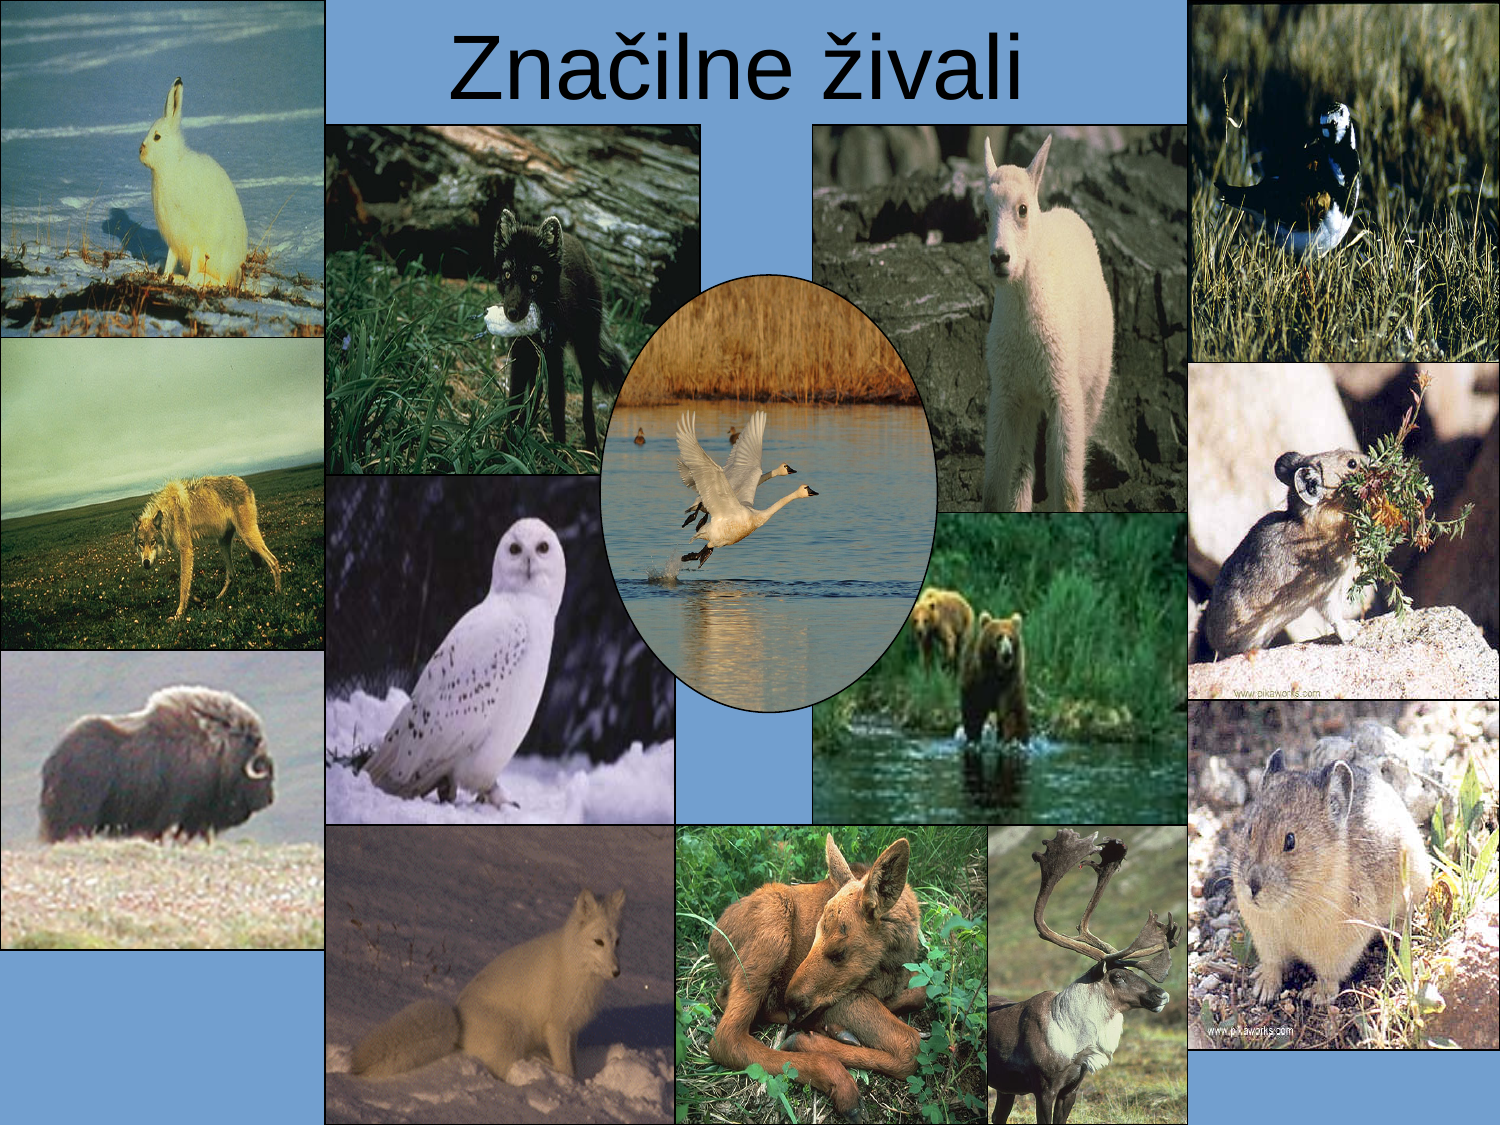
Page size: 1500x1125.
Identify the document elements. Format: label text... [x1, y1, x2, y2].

title Značilne živali [325, 0, 1187, 125]
text_box [0, 0, 1500, 1125]
